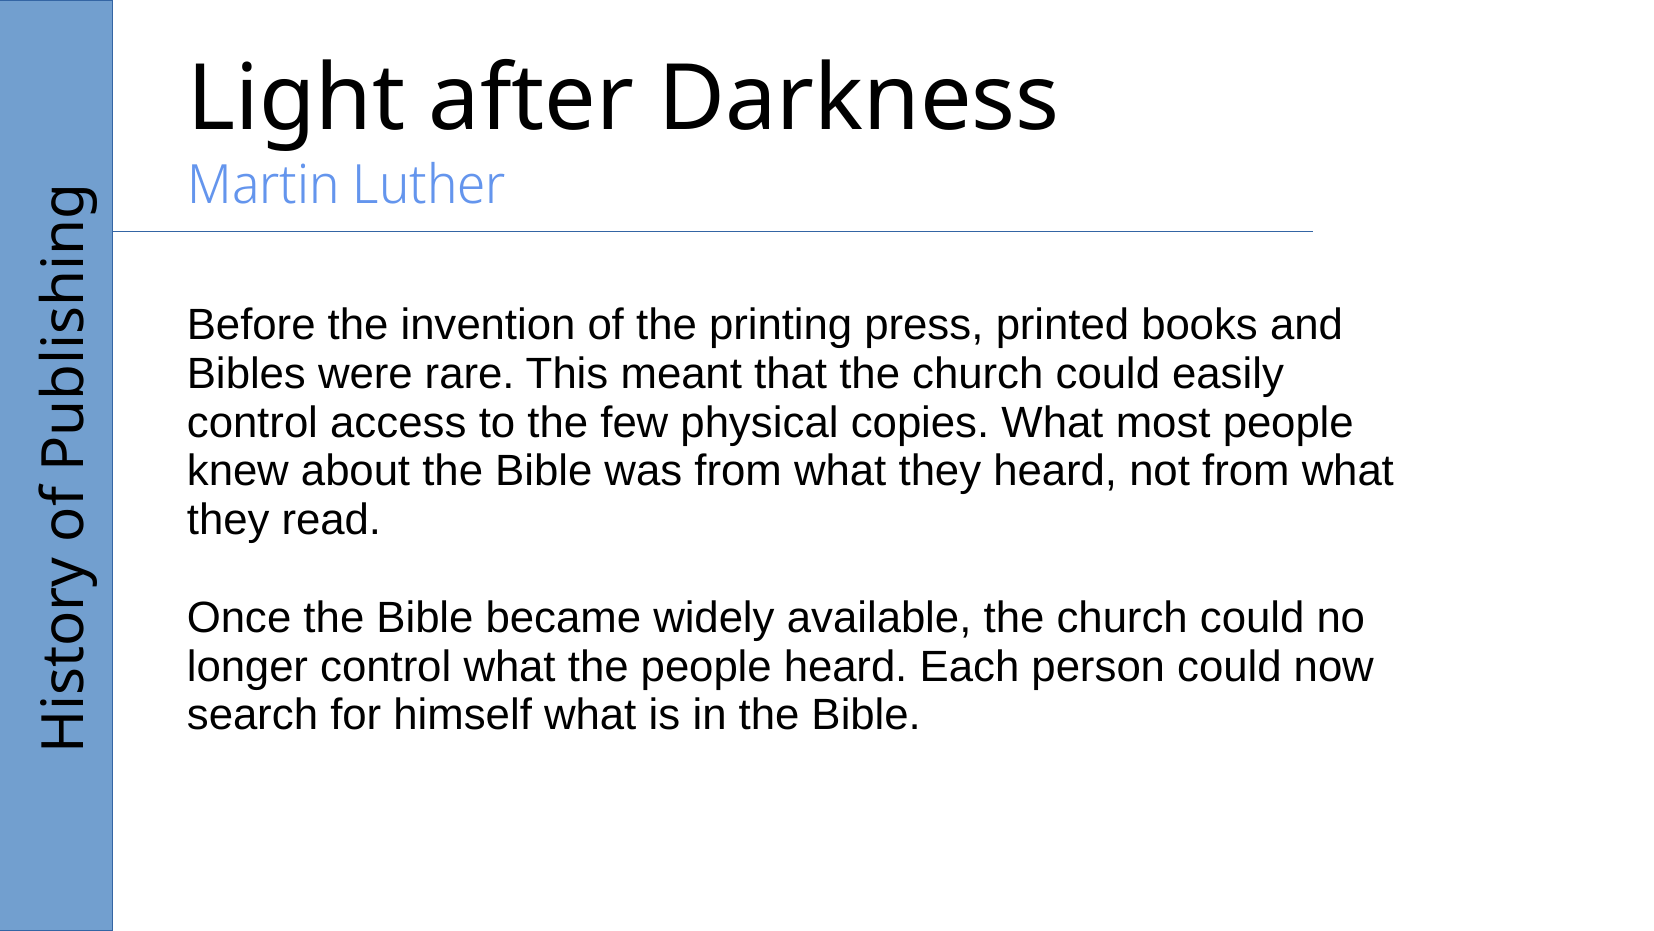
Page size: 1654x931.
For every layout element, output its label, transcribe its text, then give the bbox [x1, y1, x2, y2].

text_box [0, 0, 113, 931]
title Martin Luther [187, 125, 1571, 239]
text_box Before the invention of the printing press, printed books and Bibles were rare. This meant that the church could easily control access to the few physical copies. What most people knew about the Bible was from what they heard, not from what they read. Once the Bible became widely available, the church could no longer control what the people heard. Each person could now search for himself what is in the Bible. [186, 300, 1426, 805]
text_box History of Publishing [13, 37, 105, 901]
title Light after Darkness [187, 33, 1571, 125]
